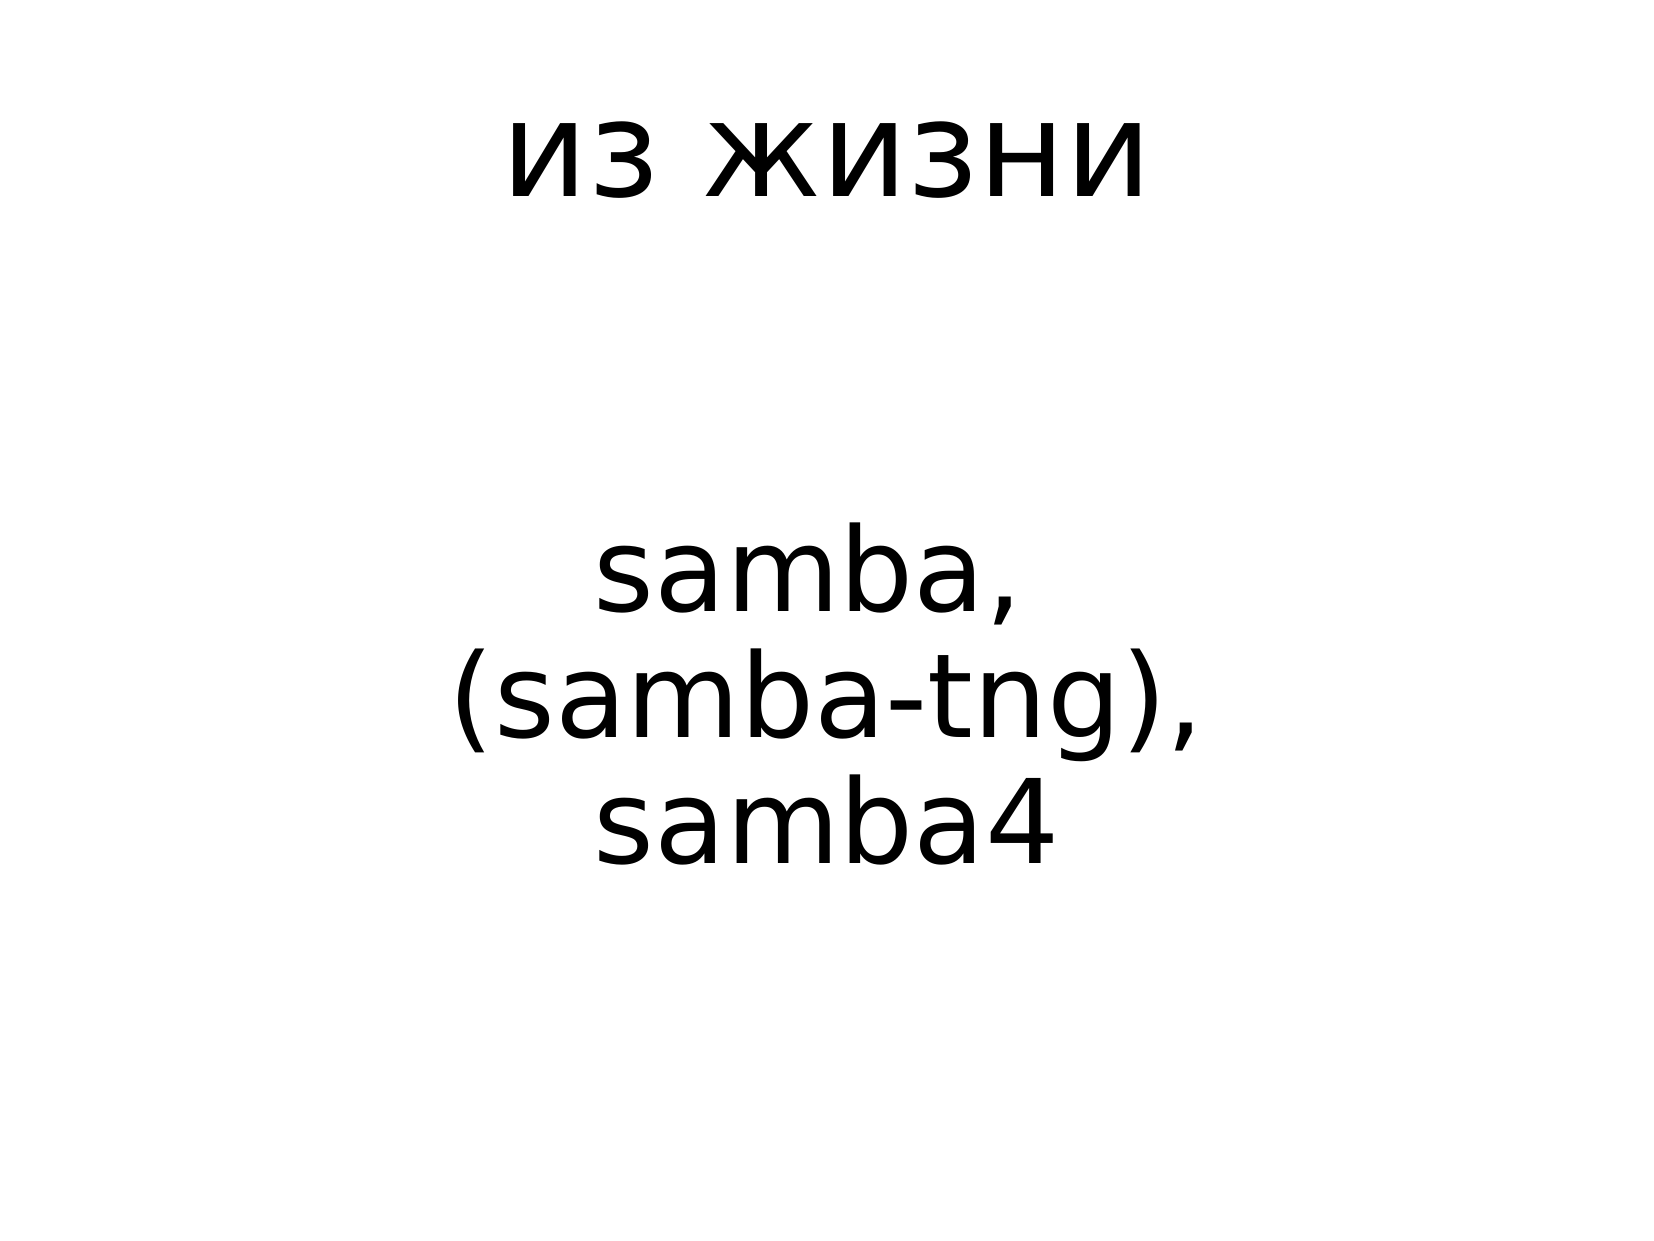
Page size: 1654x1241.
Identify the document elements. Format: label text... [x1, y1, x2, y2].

title из жизни [82, 49, 1571, 257]
subtitle samba, (samba-tng), samba4 [82, 290, 1571, 1109]
